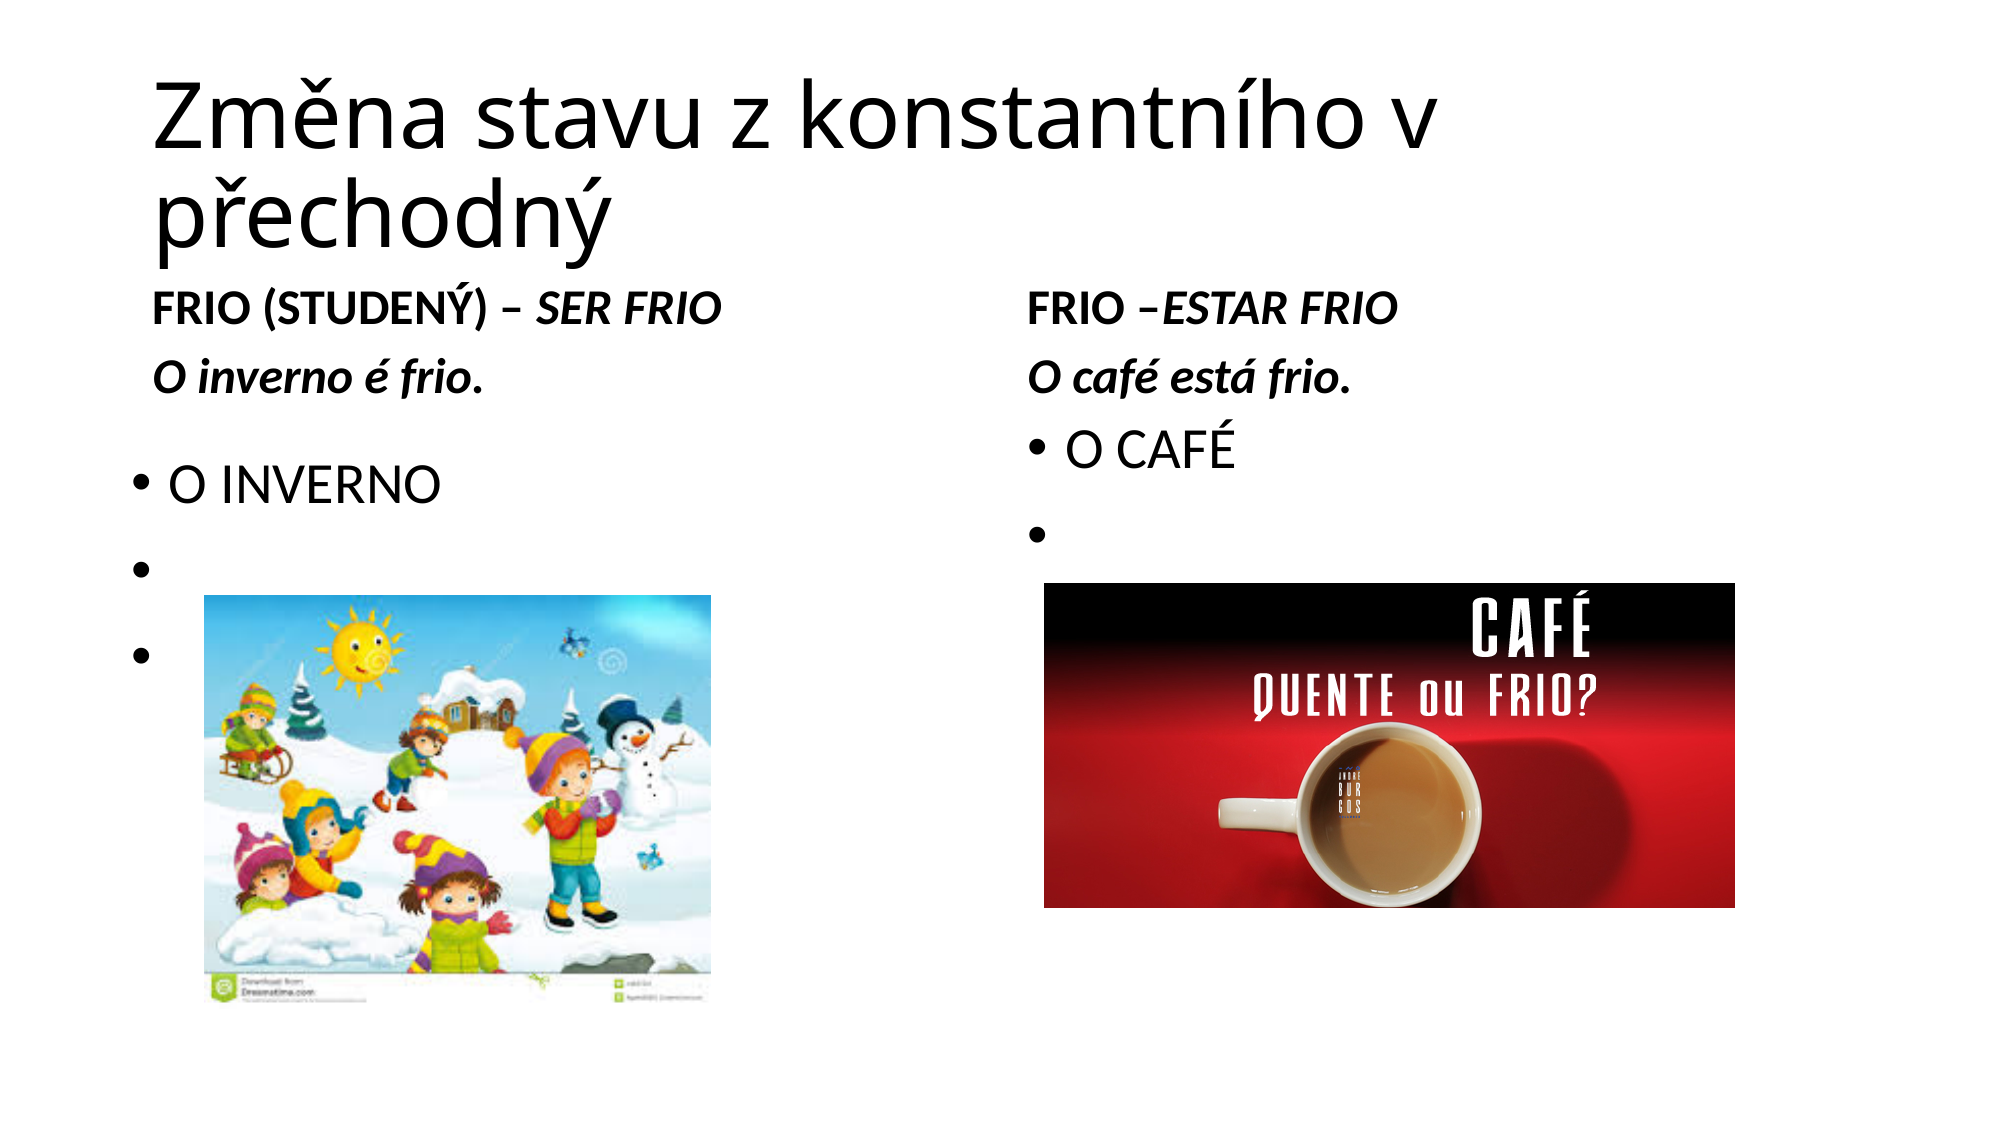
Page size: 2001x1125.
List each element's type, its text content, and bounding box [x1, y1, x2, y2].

list FRIO (STUDENÝ) – SER FRIO O inverno é frio. [137, 275, 984, 411]
list O CAFÉ [1012, 410, 1863, 1016]
picture [204, 595, 711, 1009]
picture [1044, 583, 1735, 908]
list FRIO –ESTAR FRIO O café está frio. [1012, 275, 1863, 410]
list O INVERNO [116, 445, 957, 1016]
title Změna stavu z konstantního v přechodný [137, 59, 1863, 278]
